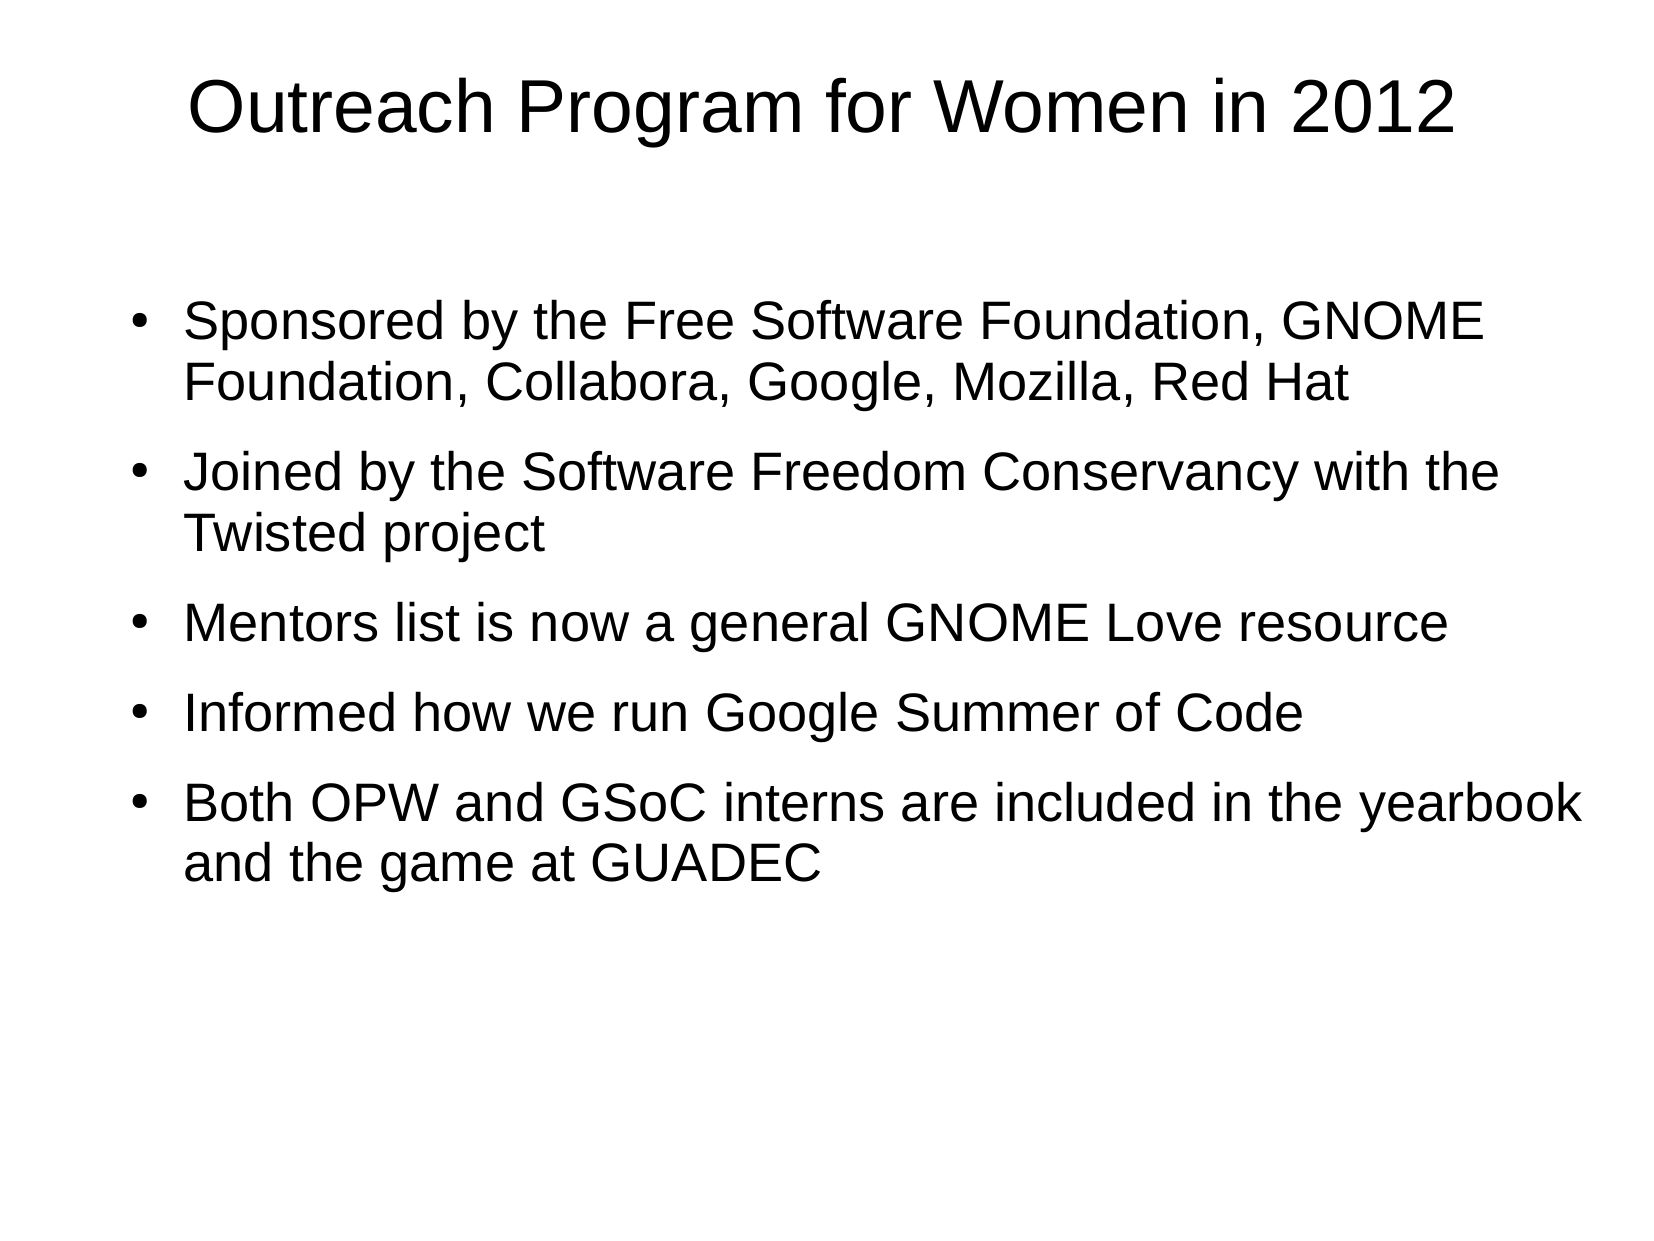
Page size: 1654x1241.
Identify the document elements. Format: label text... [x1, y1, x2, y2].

list Sponsored by the Free Software Foundation, GNOME Foundation, Collabora, Google, Mozilla, Red Hat Joined by the Software Freedom Conservancy with the Twisted project Mentors list is now a general GNOME Love resource Informed how we run Google Summer of Code Both OPW and GSoC interns are included in the yearbook and the game at GUADEC [112, 291, 1601, 1111]
title Outreach Program for Women in 2012 [0, 2, 1646, 211]
